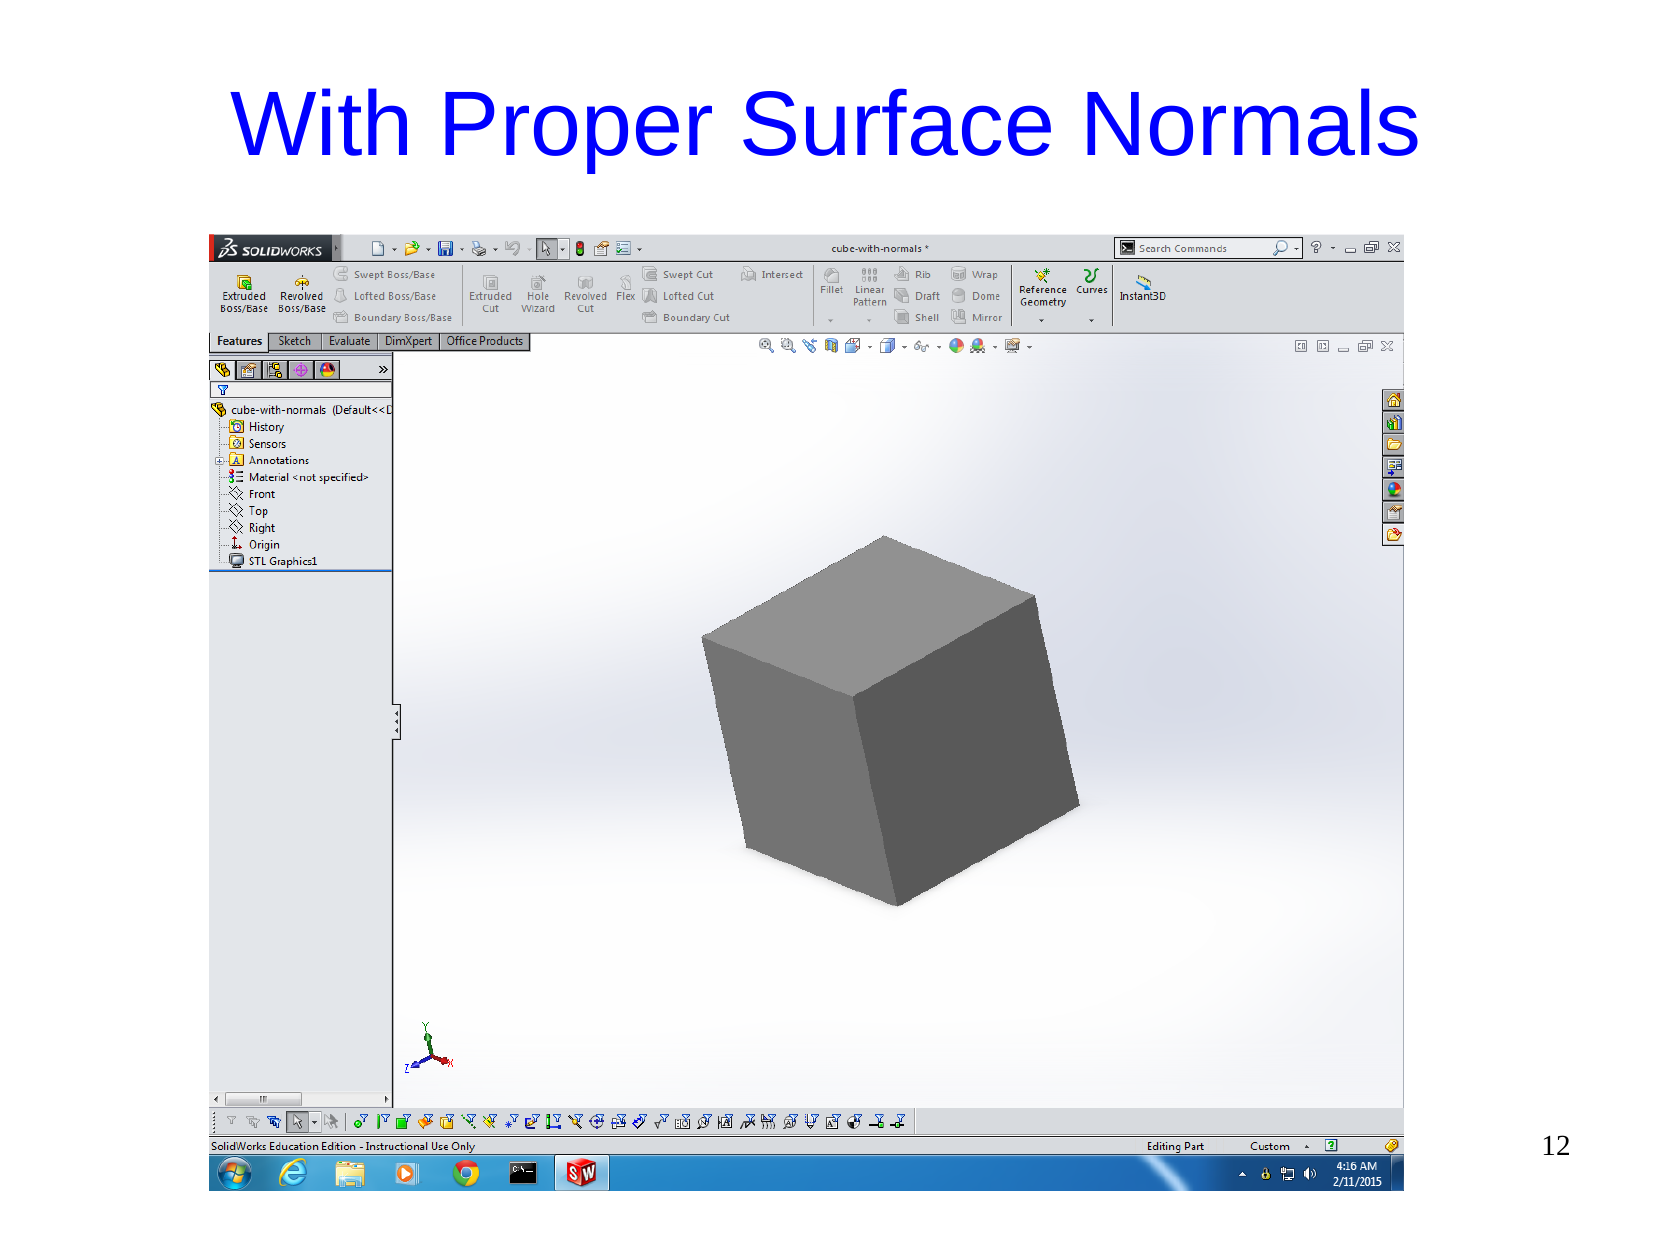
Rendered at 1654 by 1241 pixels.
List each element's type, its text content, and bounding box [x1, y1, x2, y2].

picture [209, 234, 1404, 1191]
title With Proper Surface Normals [82, 19, 1571, 227]
